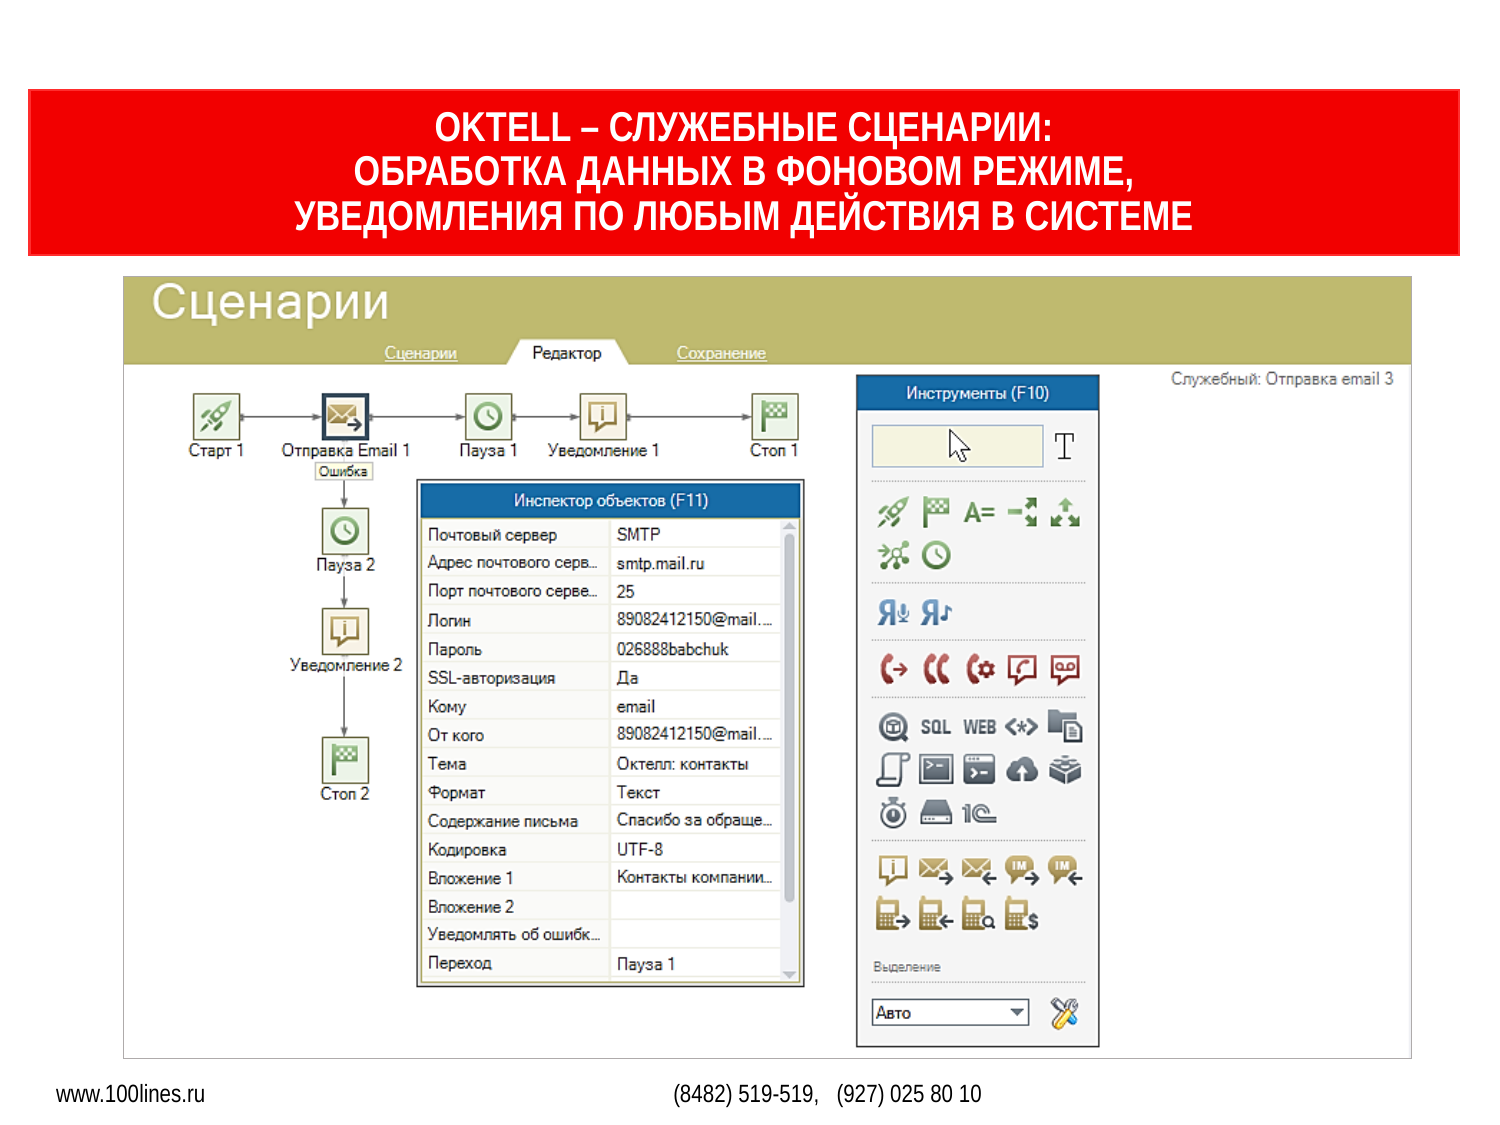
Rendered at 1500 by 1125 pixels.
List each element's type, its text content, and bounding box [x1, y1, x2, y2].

text_box OKTELL – СЛУЖЕБНЫЕ СЦЕНАРИИ: ОБРАБОТКА ДАННЫХ В ФОНОВОМ РЕЖИМЕ, УВЕДОМЛЕНИЯ ПО ЛЮБЫМ ДЕЙСТВИЯ В СИСТЕМЕ [29, 89, 1459, 256]
picture [123, 276, 1412, 1059]
text_box www.100lines.ru (8482) 519-519, (927) 025 80 10 [41, 1070, 1459, 1103]
